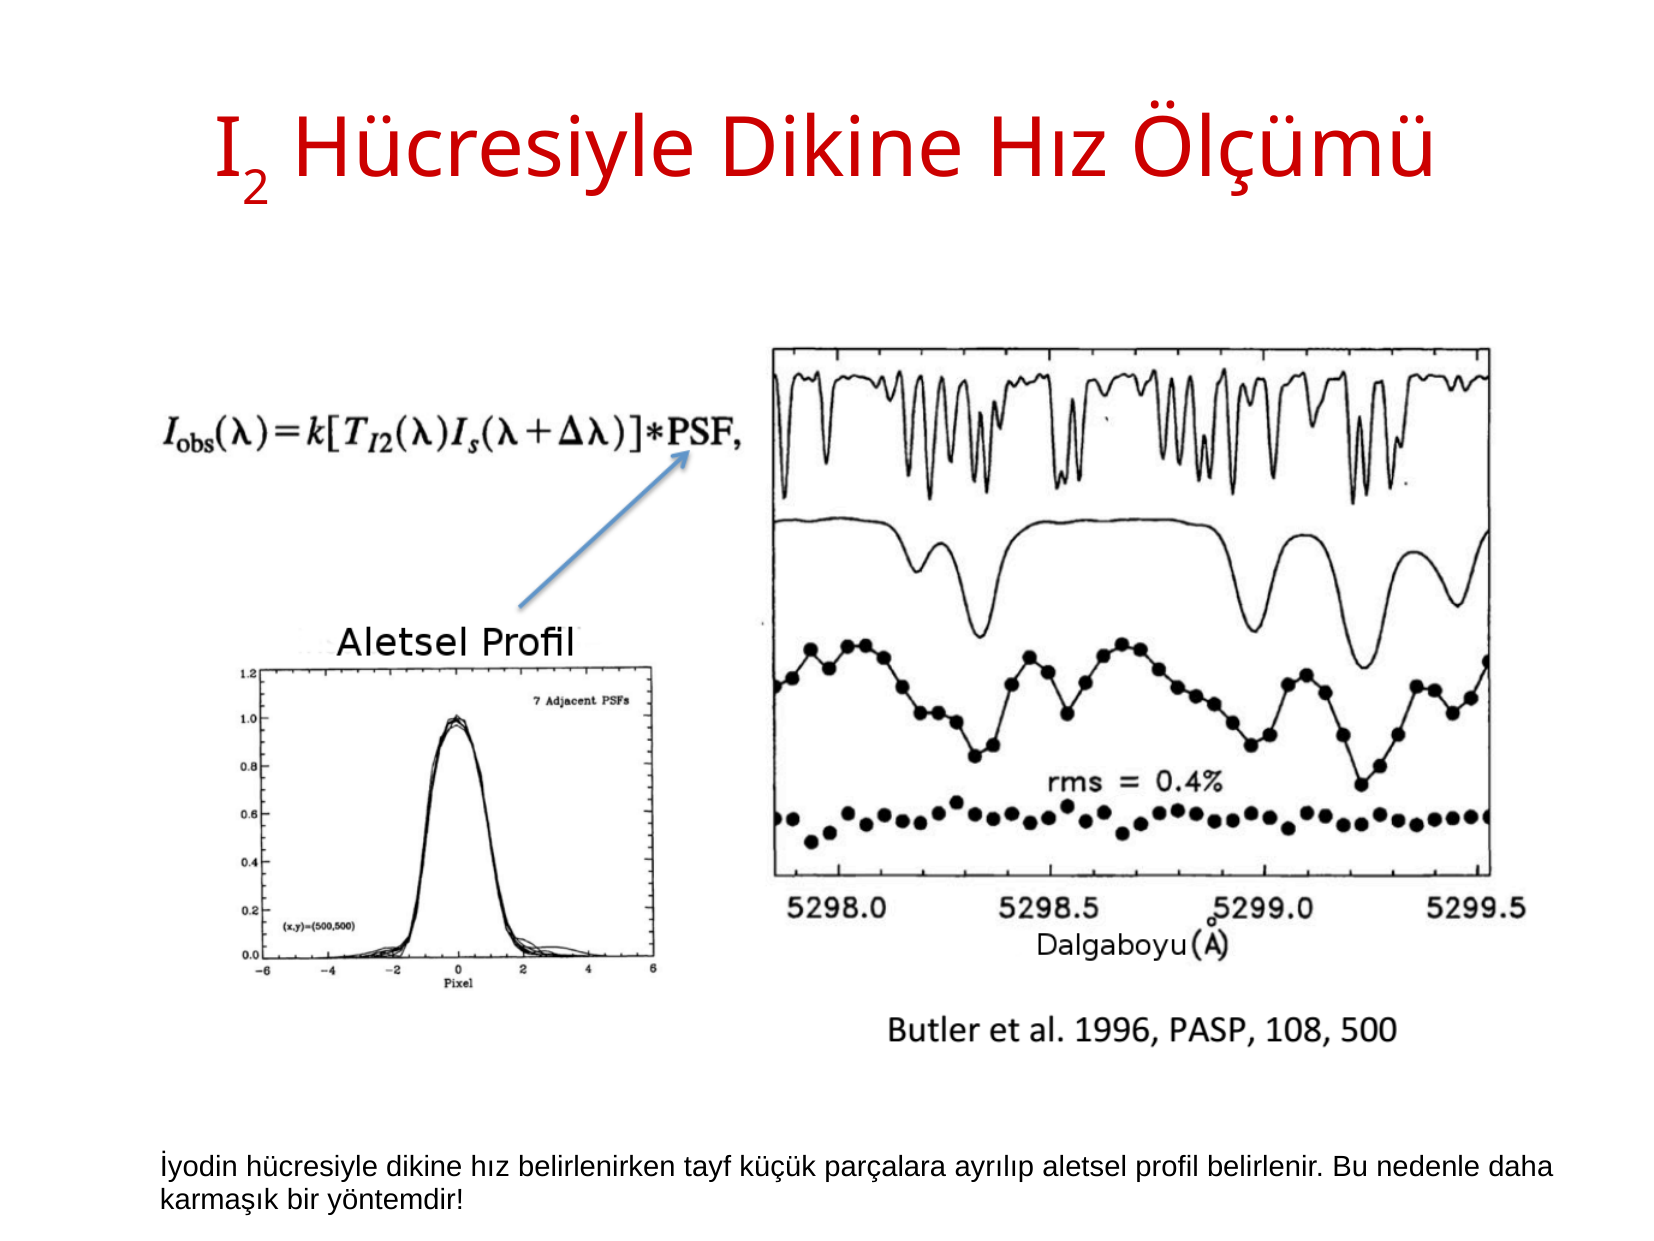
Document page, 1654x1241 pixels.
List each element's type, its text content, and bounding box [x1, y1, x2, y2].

text_box İyodin hücresiyle dikine hız belirlenirken tayf küçük parçalara ayrılıp aletsel profil belirlenir. Bu nedenle daha karmaşık bir yöntemdir! [145, 1142, 1630, 1224]
picture [47, 223, 1630, 1128]
title I2 Hücresiyle Dikine Hız Ölçümü [82, 49, 1571, 223]
